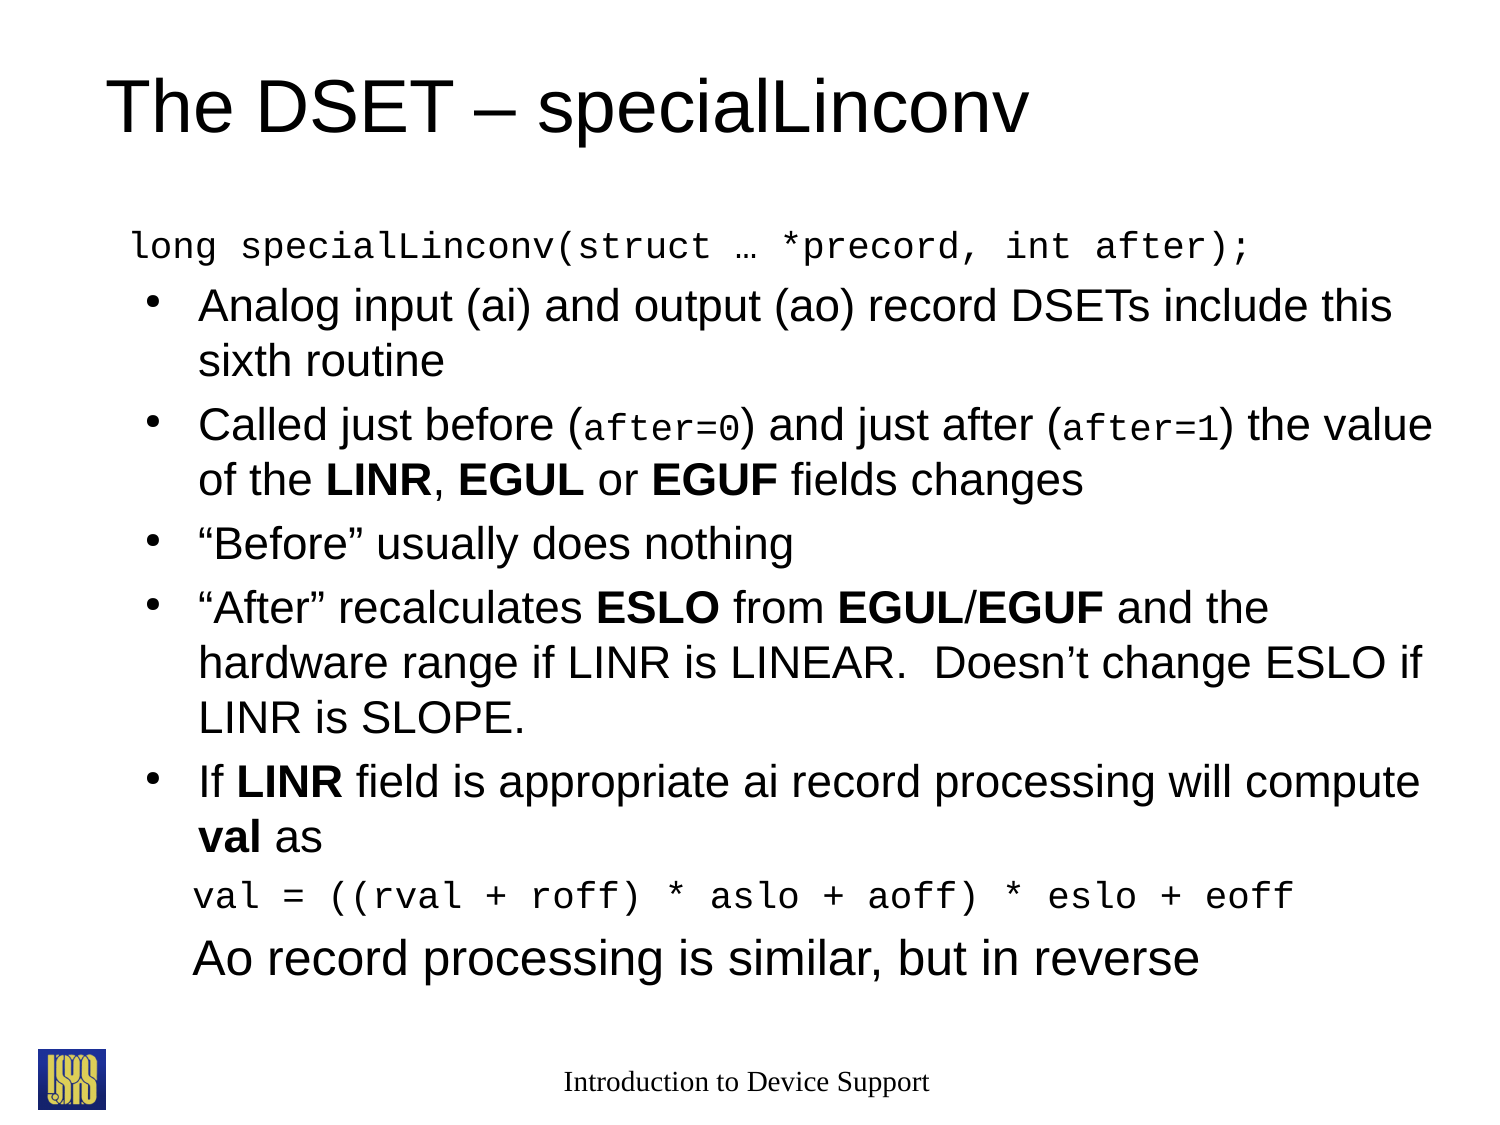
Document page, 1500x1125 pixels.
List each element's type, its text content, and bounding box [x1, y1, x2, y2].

title The DSET – specialLinconv [55, 57, 1361, 156]
picture [38, 1049, 106, 1110]
list long specialLinconv(struct … *precord, int after); Analog input (ai) and output (ao) record DSETs include this sixth routine Called just before (after=0) and just after (after=1) the value of the LINR, EGUL or EGUF fields changes “Before” usually does nothing “After” recalculates ESLO from EGUL/EGUF and the hardware range if LINR is LINEAR. Doesn’t change ESLO if LINR is SLOPE. If LINR field is appropriate ai record processing will compute val as val = ((rval + roff) * aslo + aoff) * eslo + eoff Ao record processing is similar, but in reverse [112, 213, 1457, 989]
